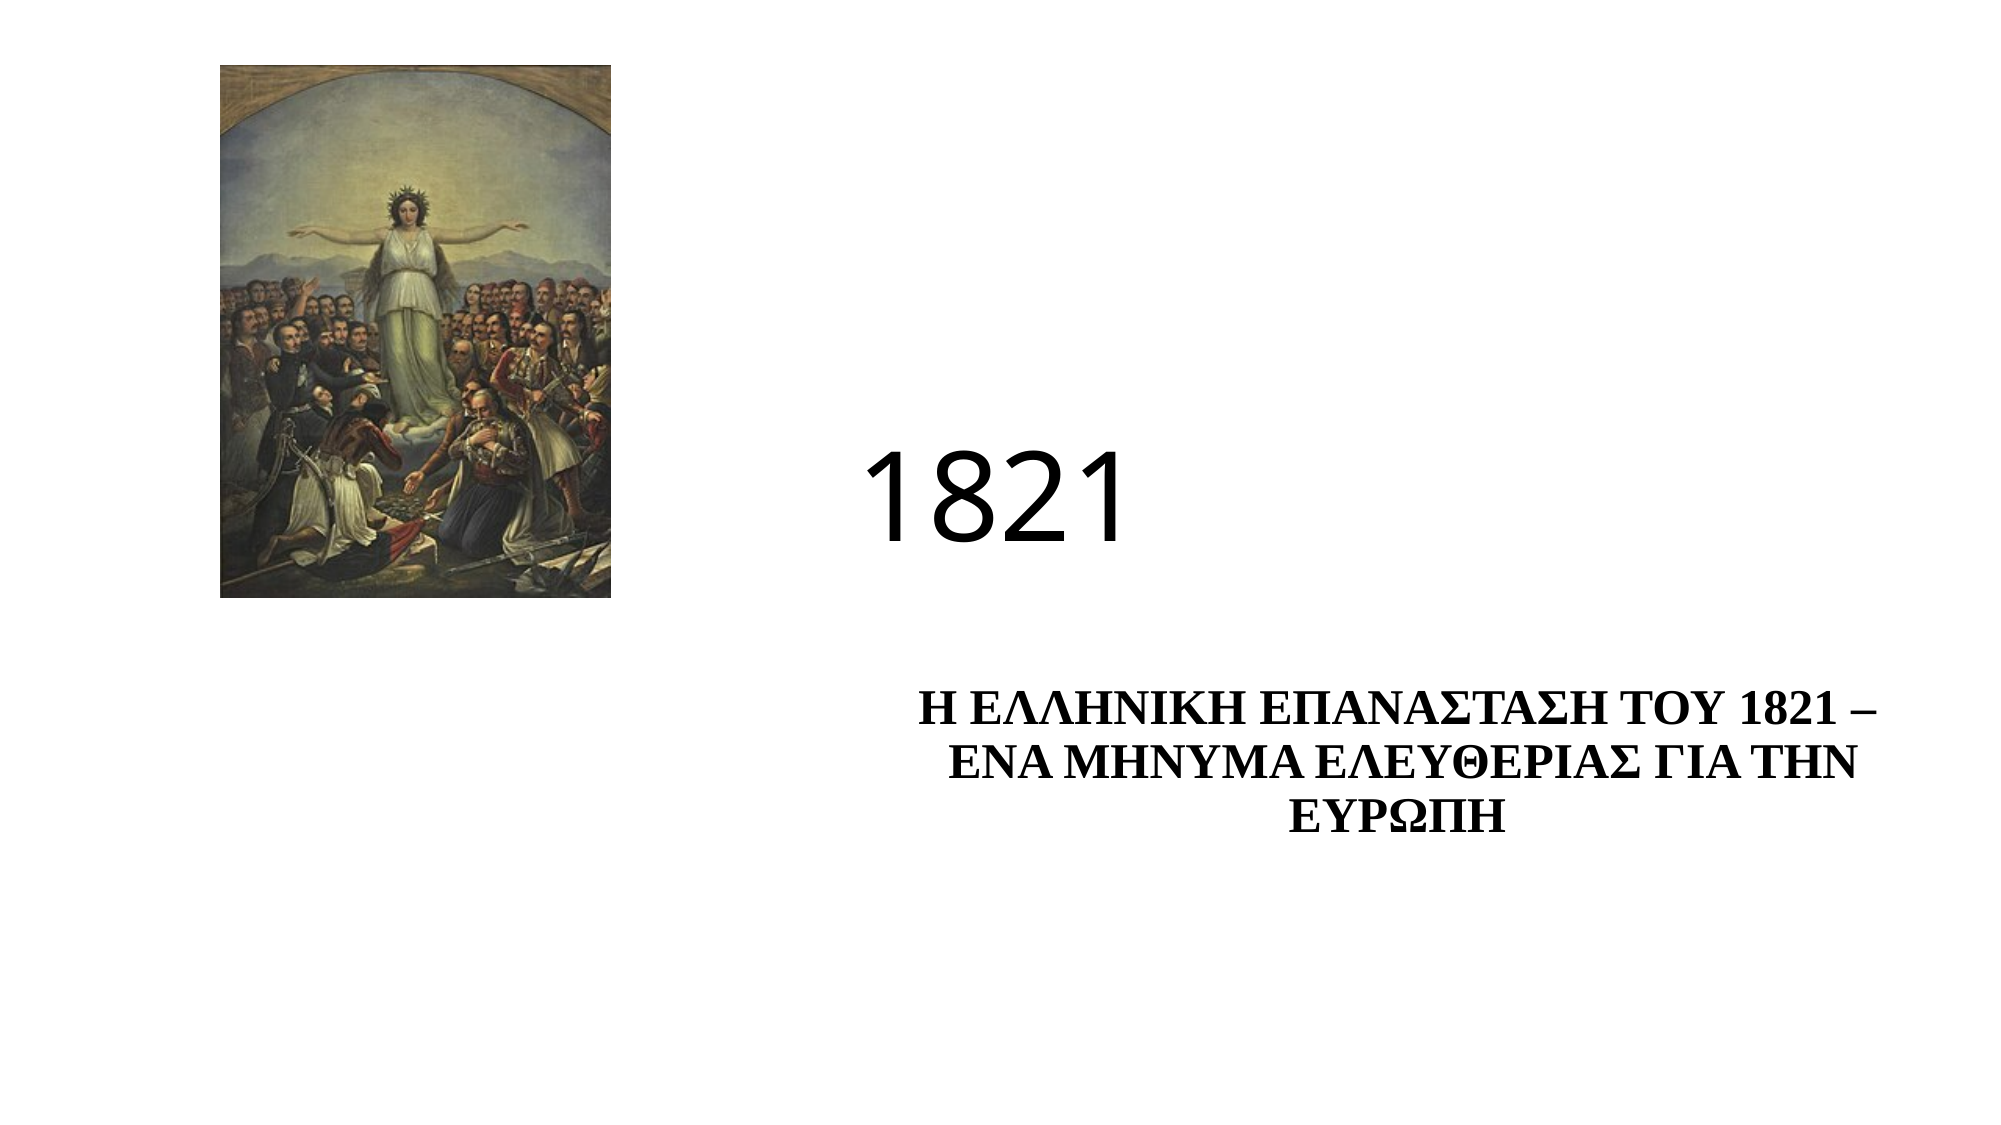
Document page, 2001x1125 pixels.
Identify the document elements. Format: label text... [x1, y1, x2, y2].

subtitle Η ΕΛΛΗΝΙΚΗ ΕΠΑΝΑΣΤΑΣΗ ΤΟΥ 1821 – ΕΝΑ ΜΗΝΥΜΑ ΕΛΕΥΘΕΡΙΑΣ ΓΙΑ ΤΗΝ ΕΥΡΩΠΗ [887, 443, 1921, 875]
picture [220, 65, 611, 598]
title 1821 [611, 184, 1750, 576]
